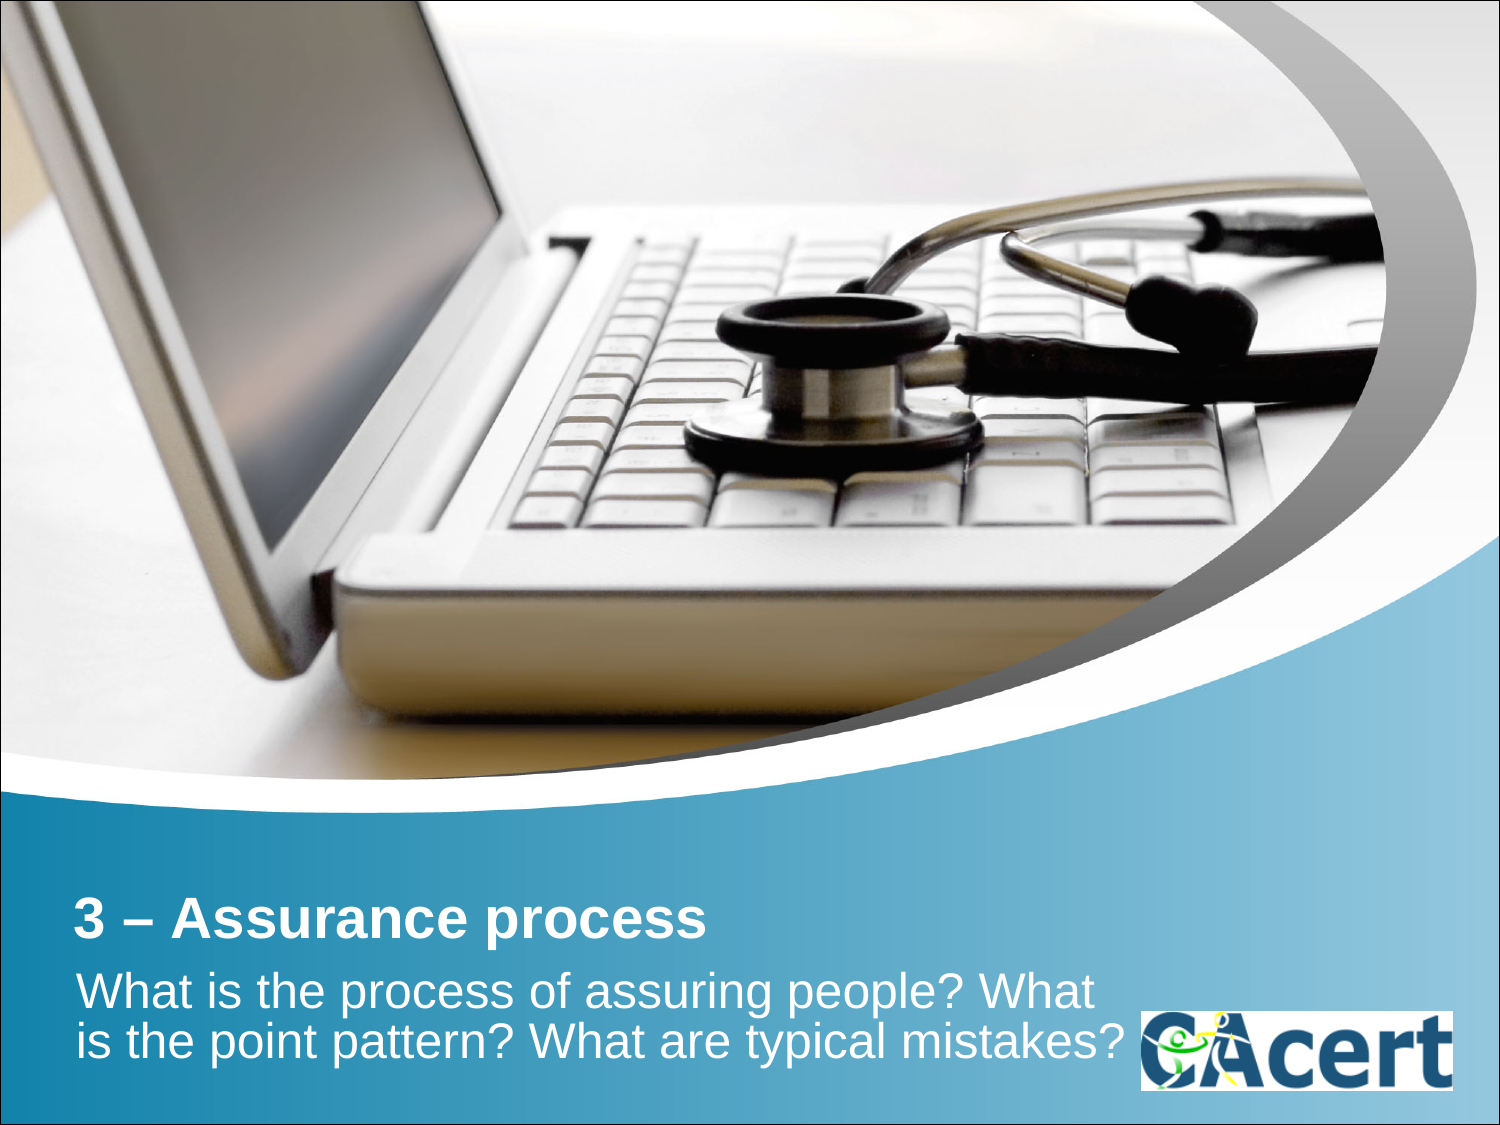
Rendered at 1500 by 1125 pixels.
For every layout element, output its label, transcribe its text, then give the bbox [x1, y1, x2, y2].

subtitle What is the process of assuring people? What is the point pattern? What are typical mistakes? [29, 961, 1152, 1096]
title 3 – Assurance process [58, 847, 1431, 959]
picture [1, 1, 1499, 1124]
